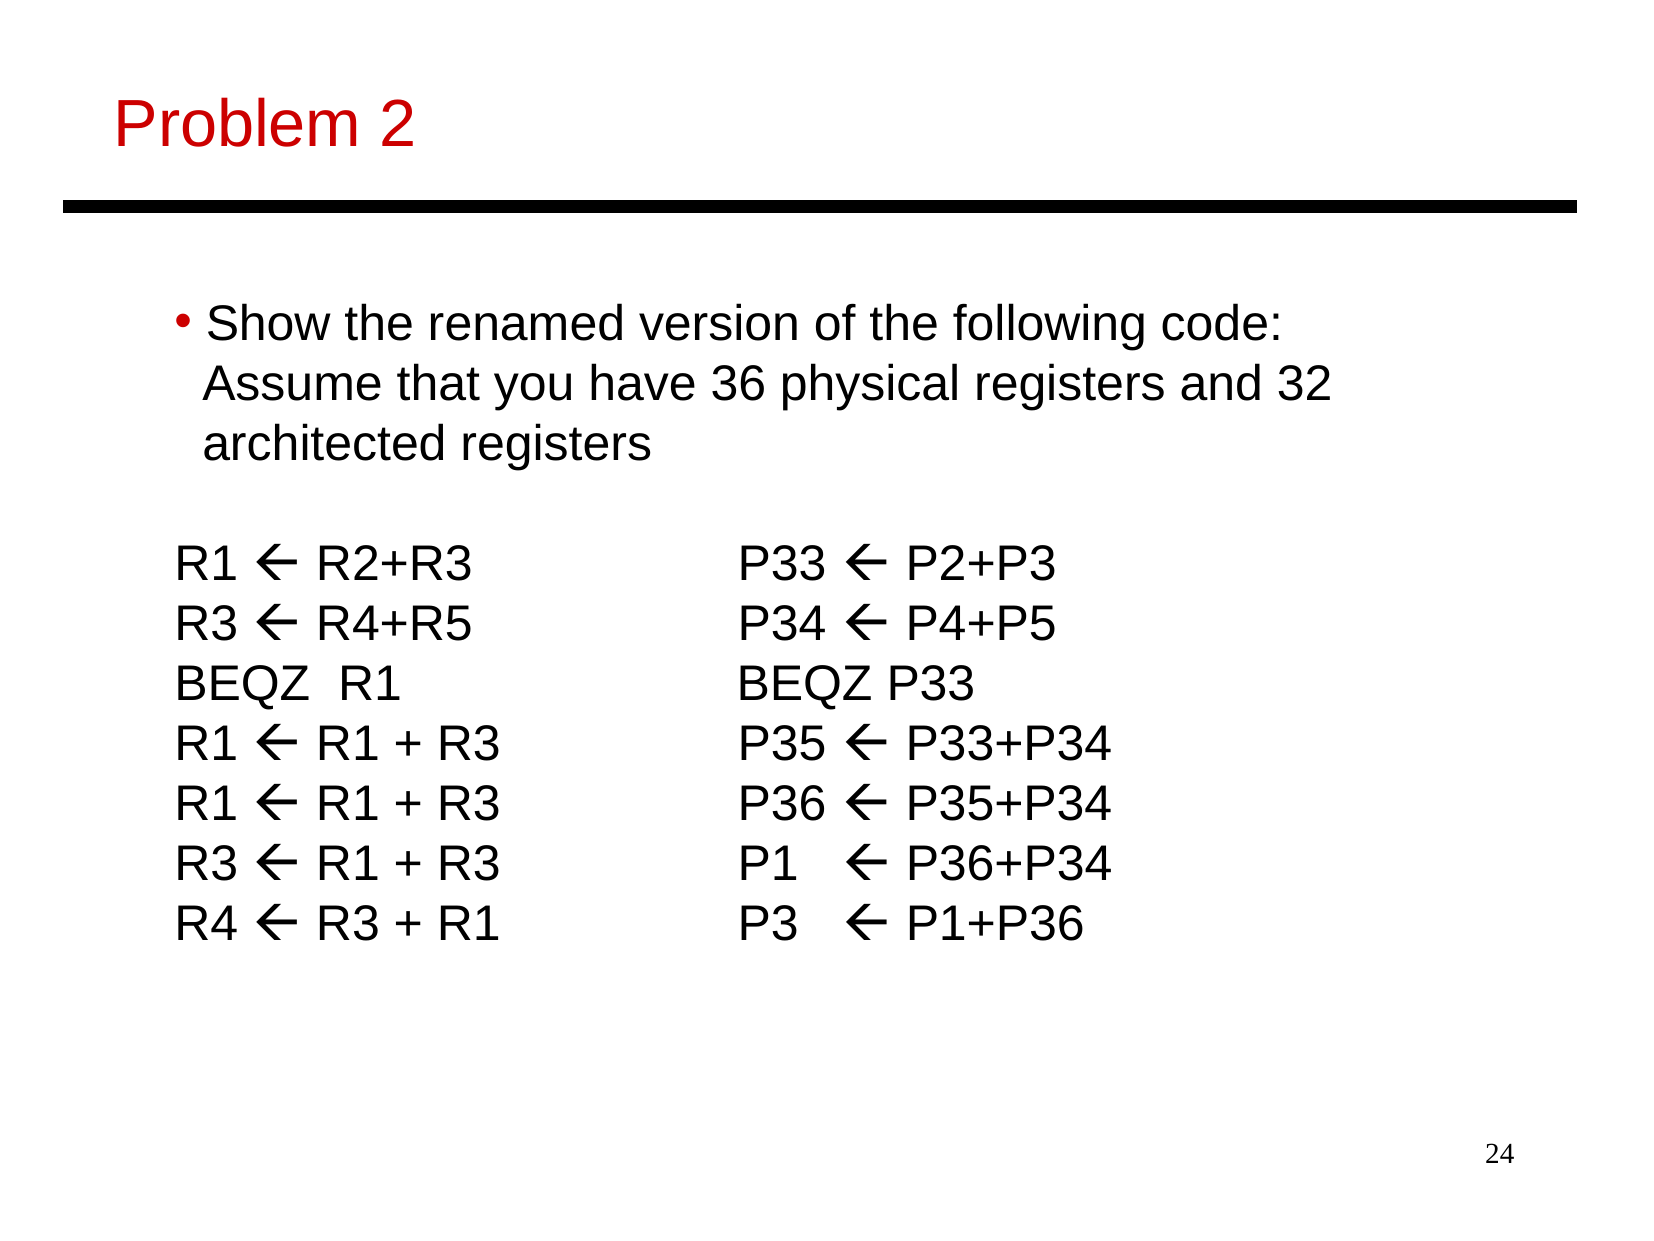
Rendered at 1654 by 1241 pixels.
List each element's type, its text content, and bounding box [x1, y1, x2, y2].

text_box Problem 2 [98, 71, 432, 168]
text_box <number> [1185, 1129, 1530, 1213]
text_box Show the renamed version of the following code: Assume that you have 36 physical registers and 32 architected registers R1  R2+R3 P33  P2+P3 R3  R4+R5 P34  P4+P5 BEQZ R1 BEQZ P33 R1  R1 + R3 P35  P33+P34 R1  R1 + R3 P36  P35+P34 R3  R1 + R3 P1  P36+P34 R4  R3 + R1 P3  P1+P36 [159, 282, 1349, 959]
